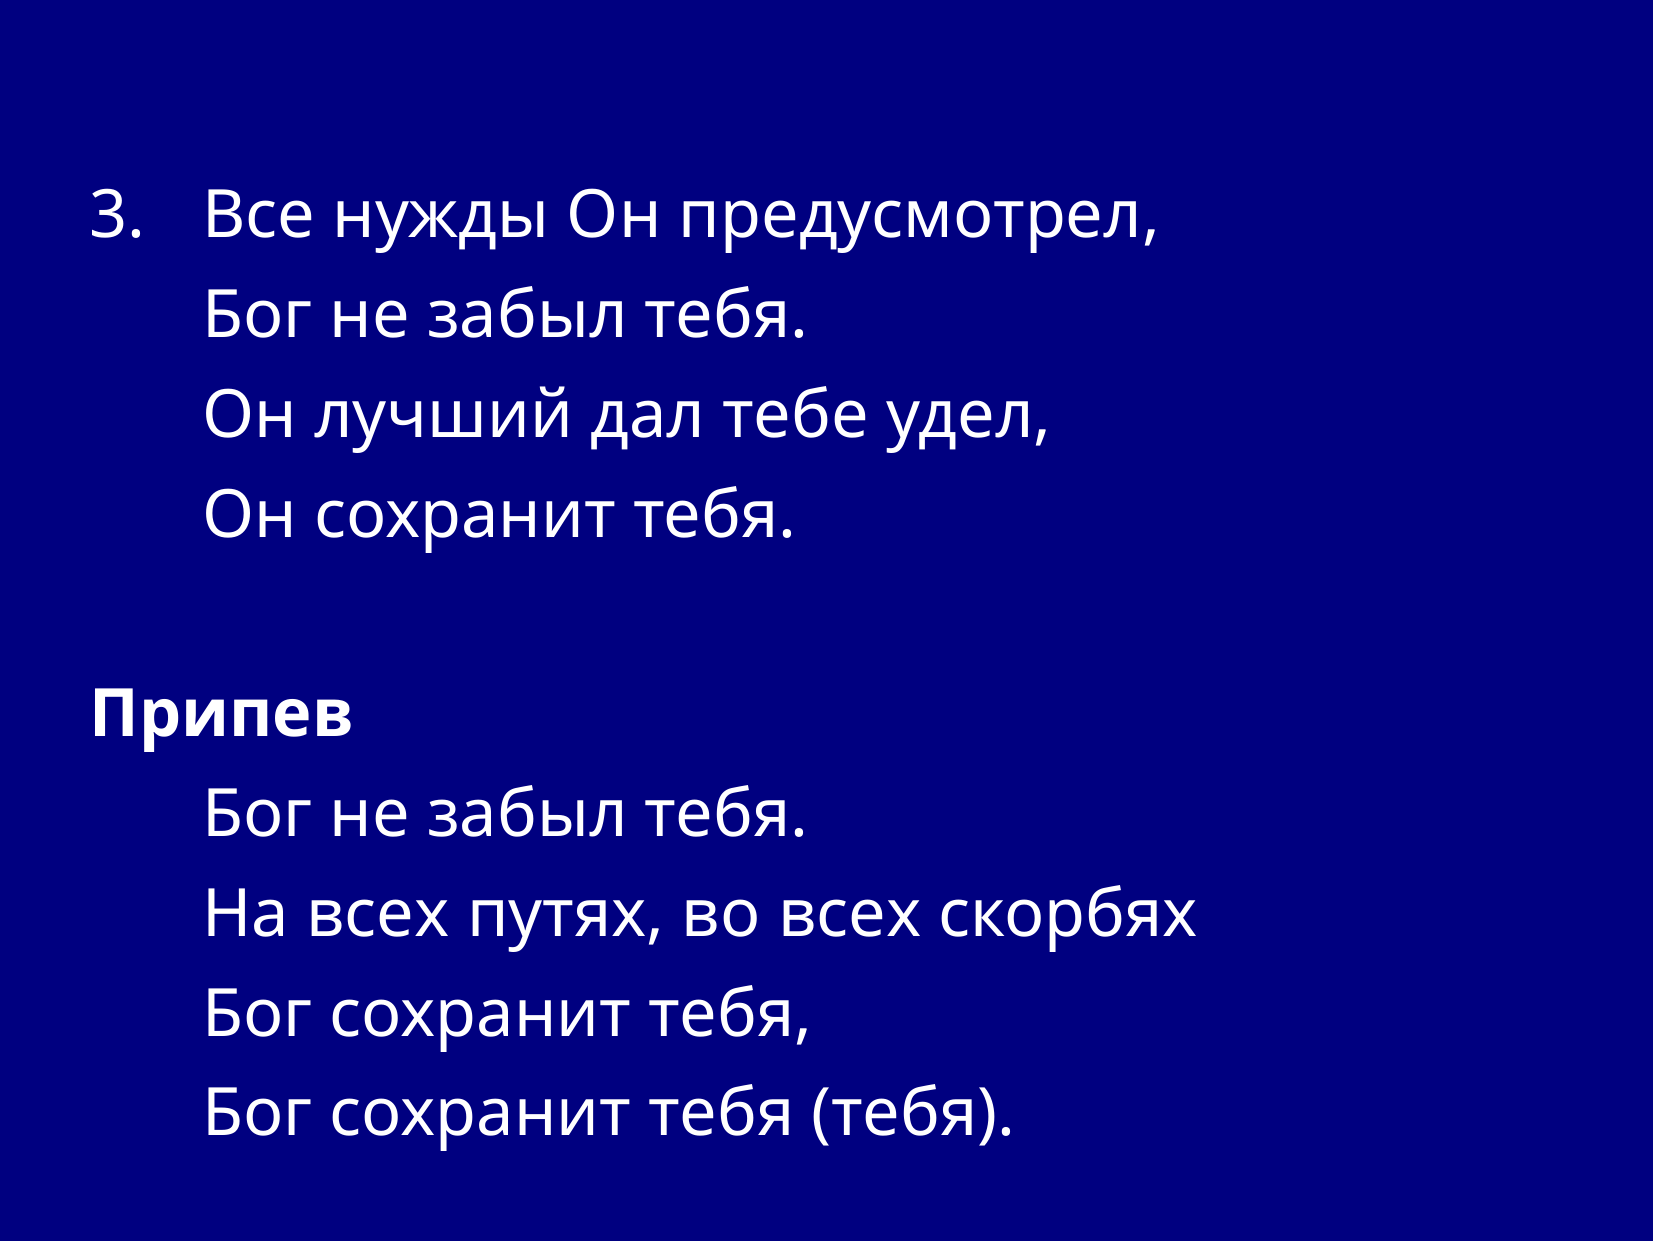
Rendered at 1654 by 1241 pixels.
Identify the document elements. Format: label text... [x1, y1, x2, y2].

text_box 3. Все нужды Он предусмотрел, Бог не забыл тебя. Он лучший дал тебе удел, Он сохранит тебя. Припев Бог не забыл тебя. На всех путях, во всех скорбях Бог сохранит тебя, Бог сохранит тебя (тебя). [75, 150, 1576, 1163]
